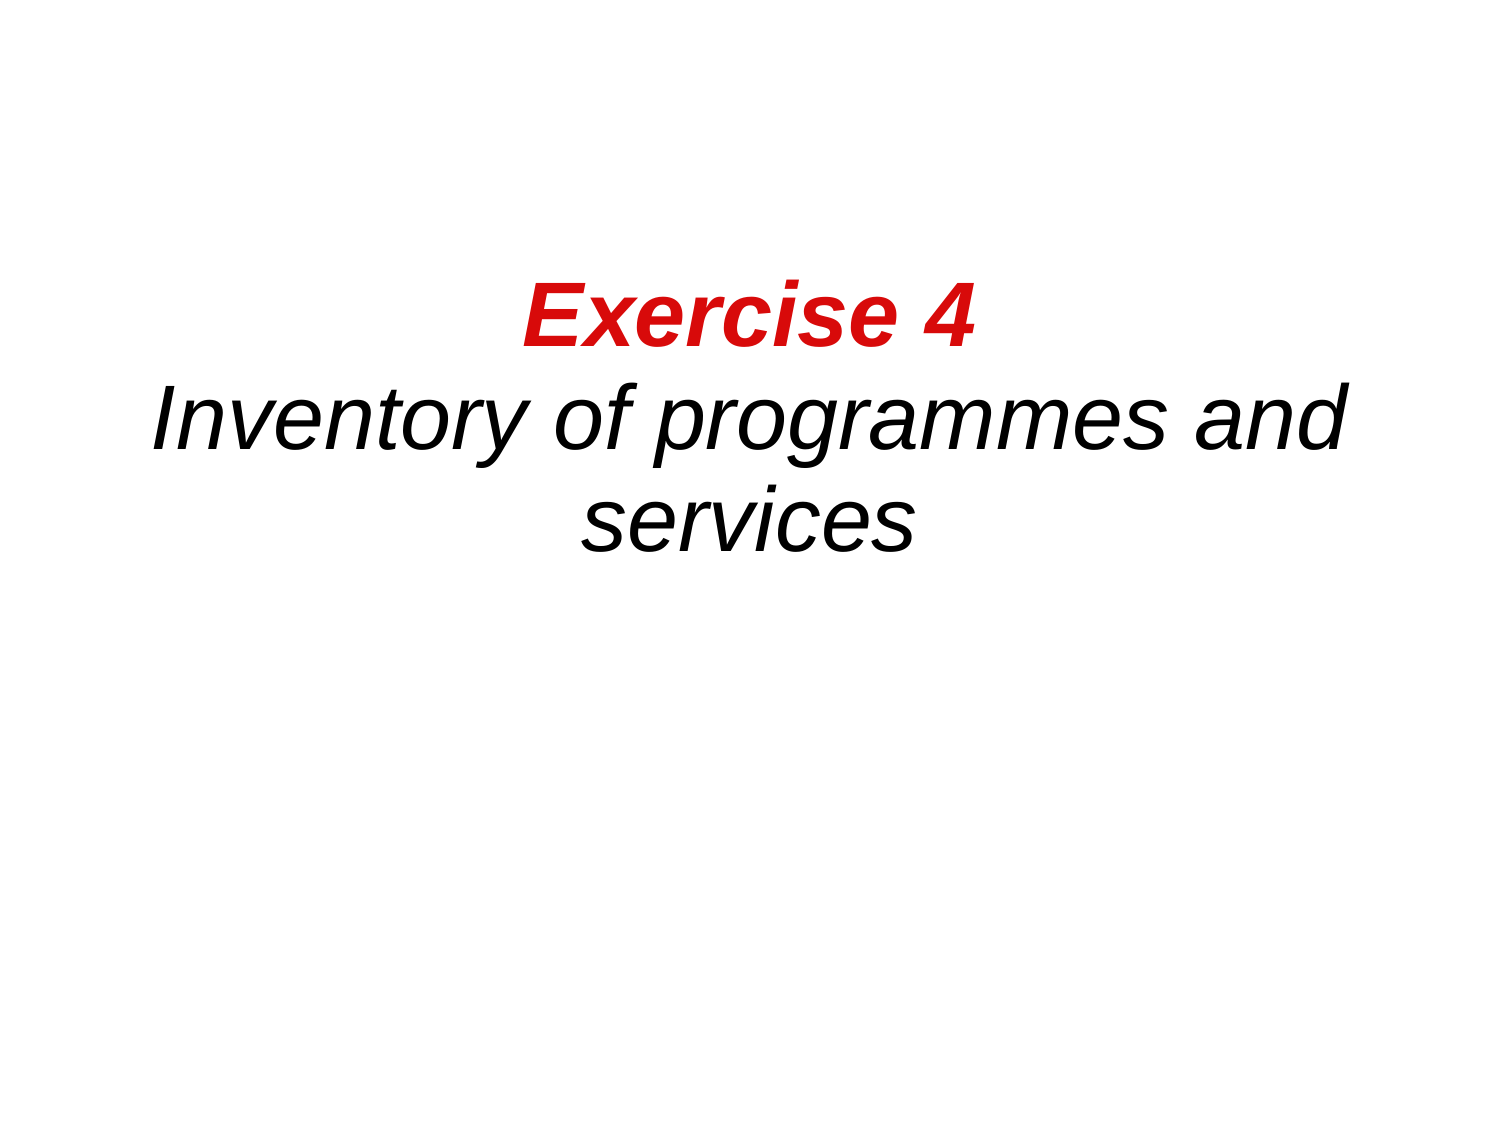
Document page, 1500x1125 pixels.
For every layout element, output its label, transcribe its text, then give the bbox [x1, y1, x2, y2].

title Exercise 4 Inventory of programmes and services [112, 241, 1388, 697]
